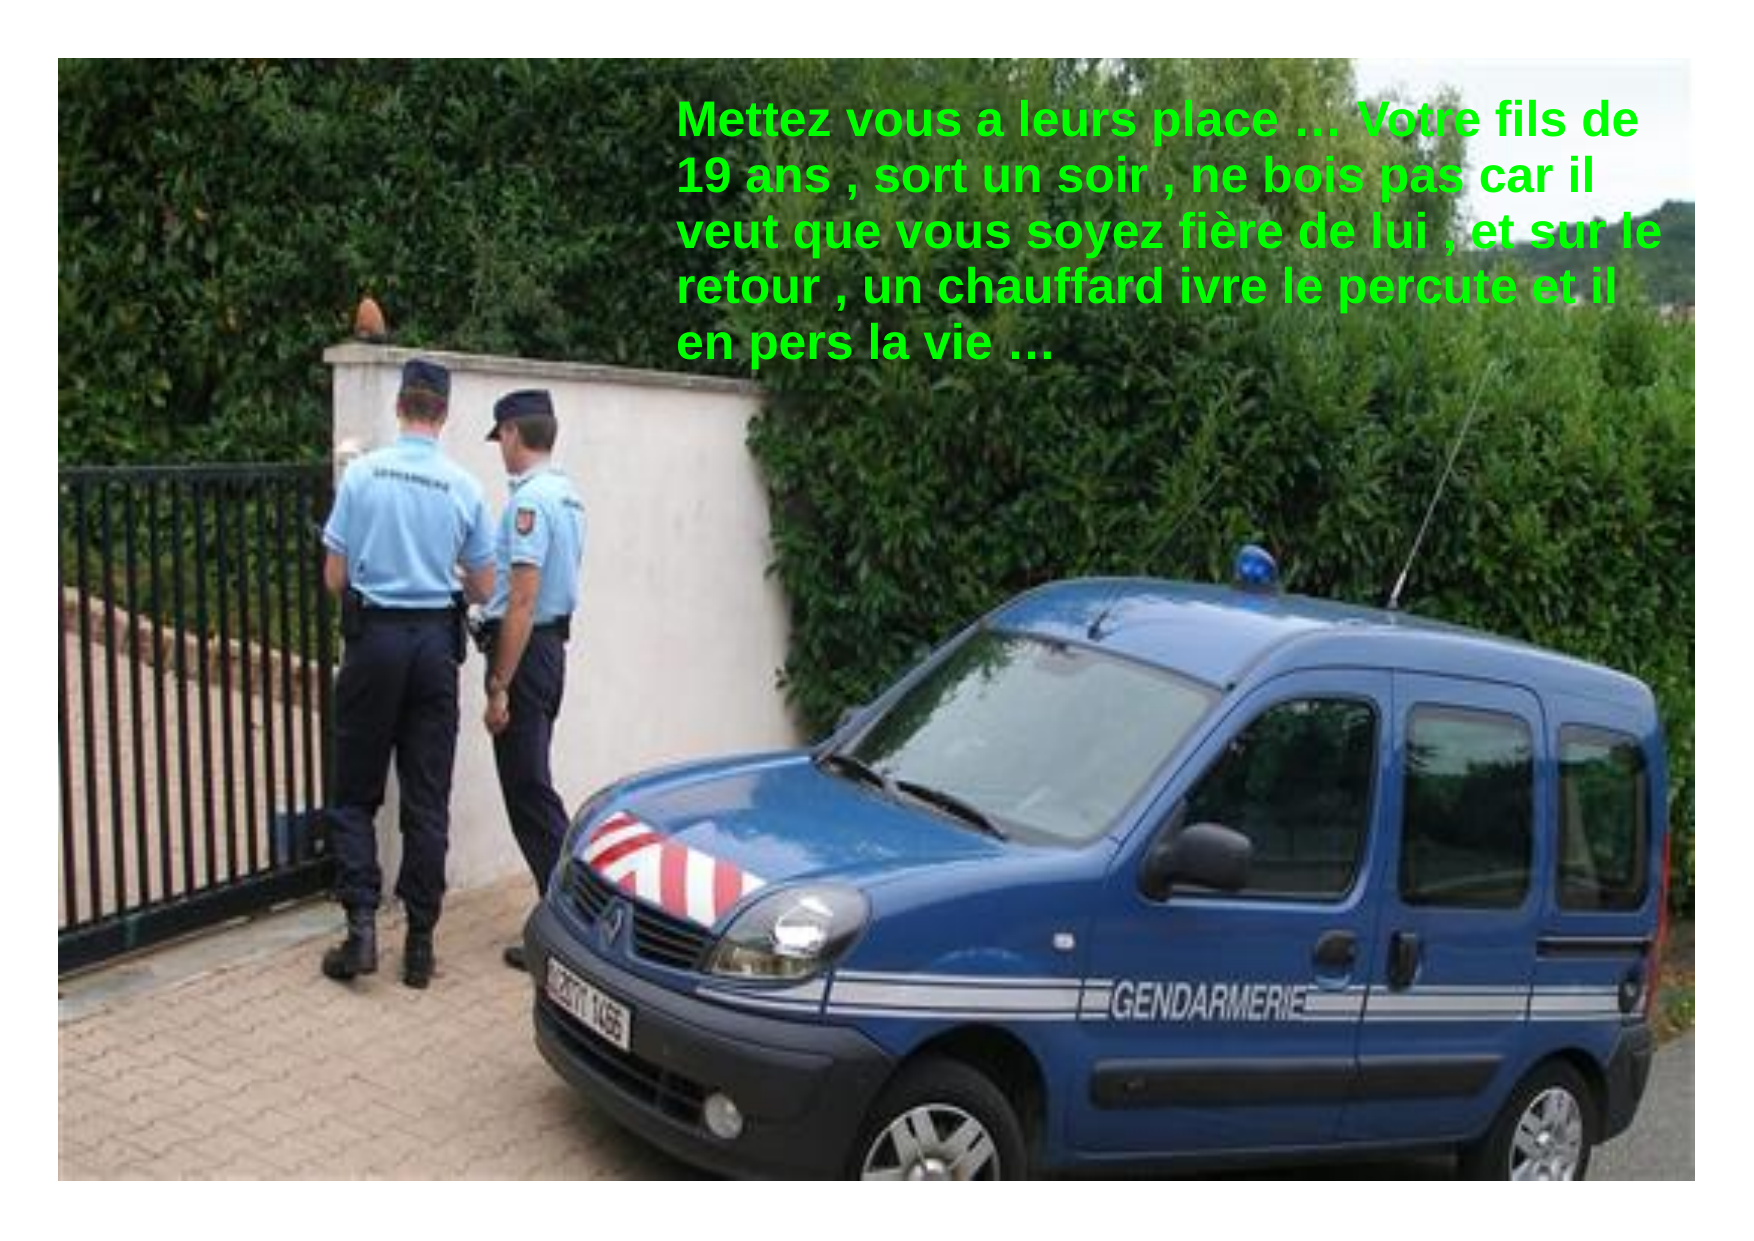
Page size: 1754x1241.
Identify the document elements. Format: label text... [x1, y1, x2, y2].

text_box Mettez vous a leurs place … Votre fils de 19 ans , sort un soir , ne bois pas car il veut que vous soyez fière de lui , et sur le retour , un chauffard ivre le percute et il en pers la vie … [661, 84, 1695, 384]
picture [58, 58, 1695, 1182]
